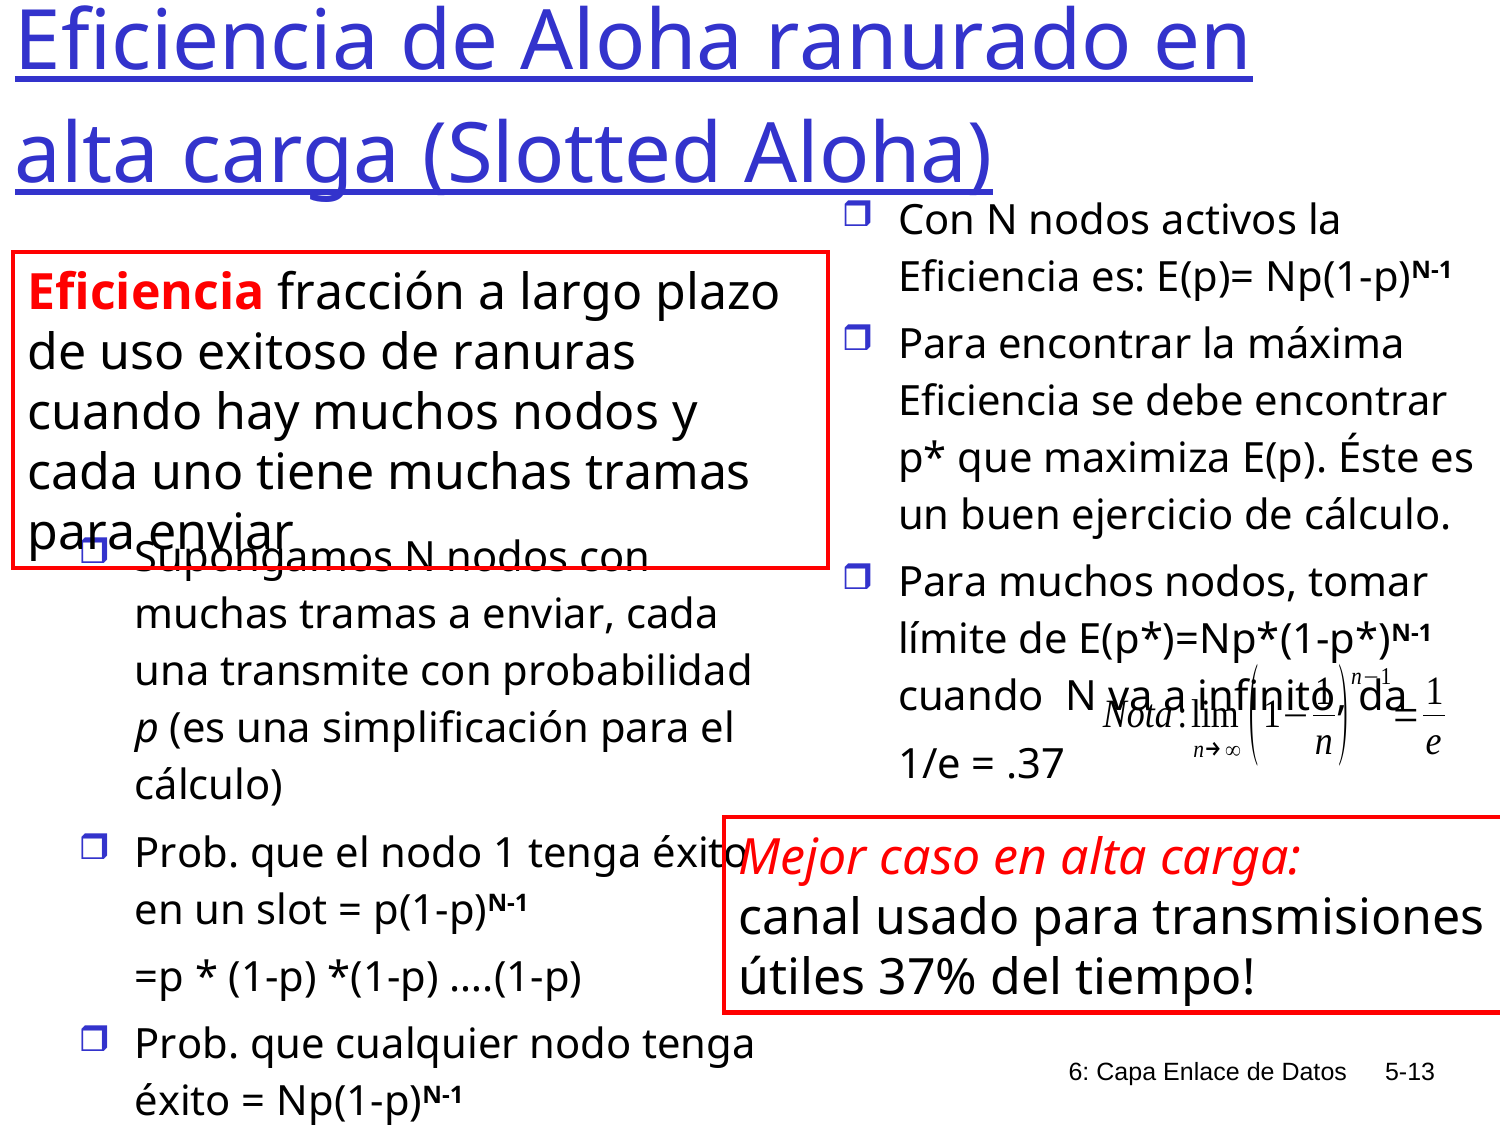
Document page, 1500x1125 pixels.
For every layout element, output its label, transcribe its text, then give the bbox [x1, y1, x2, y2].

text_box Eficiencia fracción a largo plazo de uso exitoso de ranuras cuando hay muchos nodos y cada uno tiene muchas tramas para enviar [12, 252, 829, 568]
text_box Mejor caso en alta carga: canal usado para transmisiones útiles 37% del tiempo! [724, 817, 1500, 1013]
list Con N nodos activos la Eficiencia es: E(p)= Np(1-p)N-1 Para encontrar la máxima Eficiencia se debe encontrar p* que maximiza E(p). Éste es un buen ejercicio de cálculo. Para muchos nodos, tomar límite de E(p*)=Np*(1-p*)N-1 cuando N va a infinito, da 1/e = .37 [827, 181, 1500, 715]
title Eficiencia de Aloha ranurado en alta carga (Slotted Aloha) [0, 0, 1276, 194]
list Supongamos N nodos con muchas tramas a enviar, cada una transmite con probabilidad p (es una simplificación para el cálculo) Prob. que el nodo 1 tenga éxito en un slot = p(1-p)N-1 =p * (1-p) *(1-p) ….(1-p) Prob. que cualquier nodo tenga éxito = Np(1-p)N-1 [63, 568, 788, 1058]
chart [1091, 661, 1456, 769]
